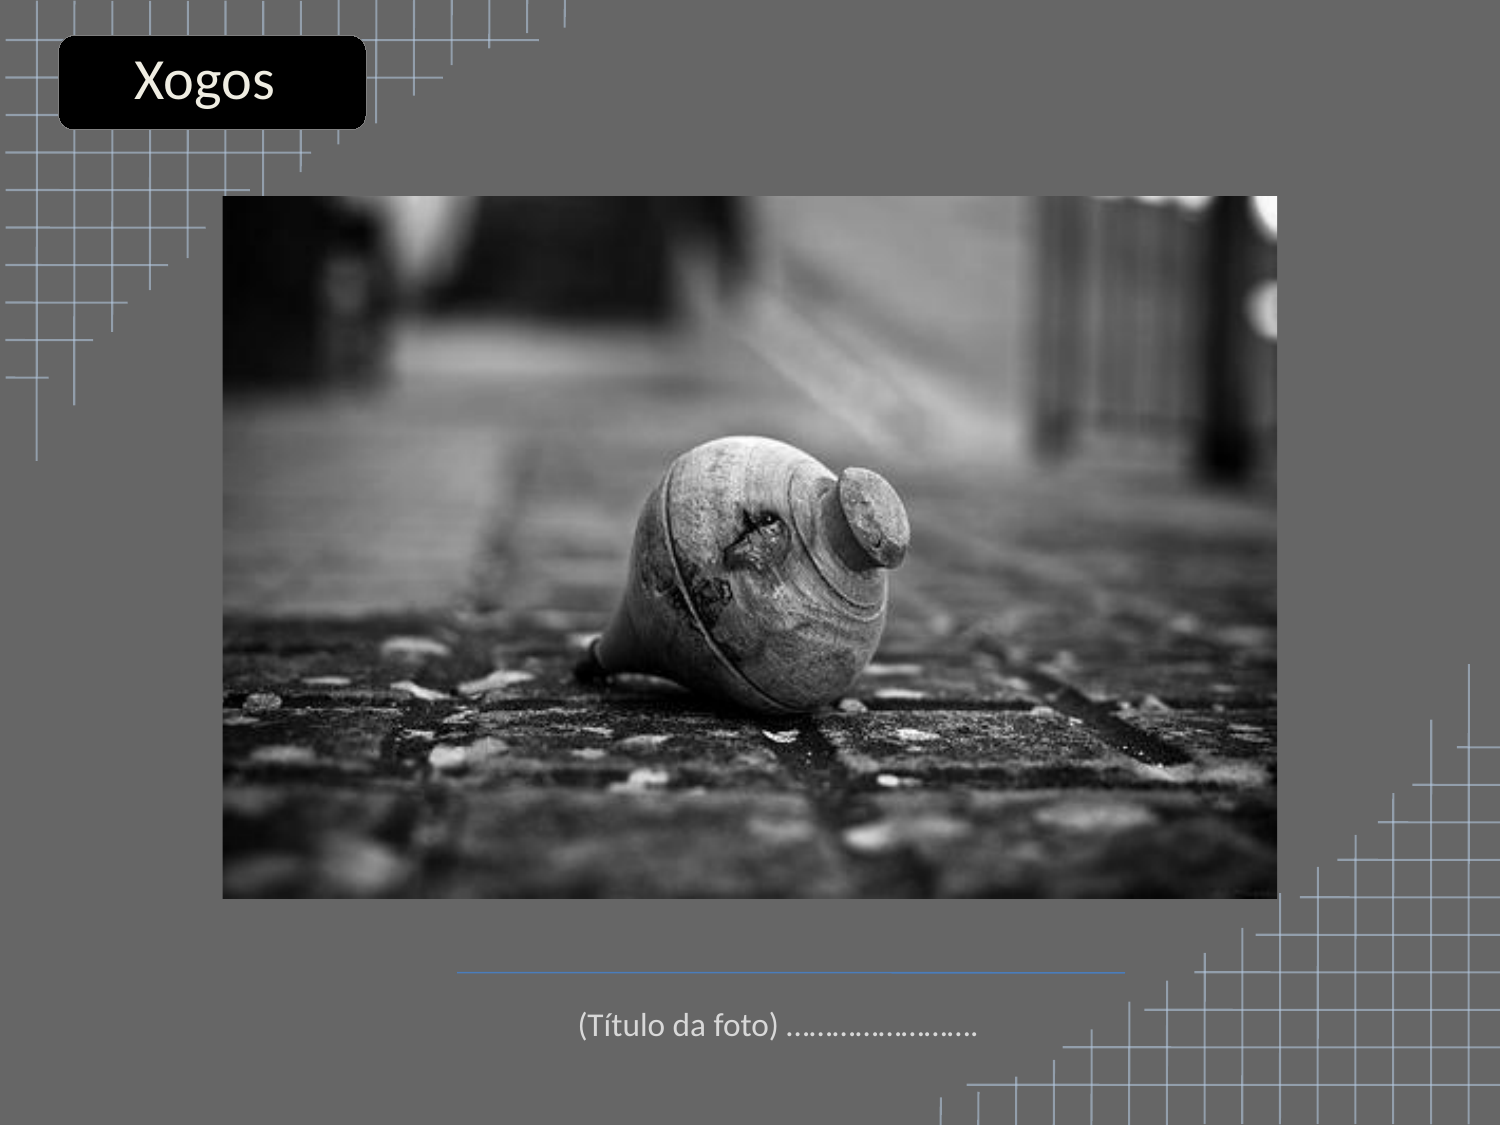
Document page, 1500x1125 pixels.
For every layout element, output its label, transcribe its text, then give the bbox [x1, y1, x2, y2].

title Xogos [58, 23, 352, 129]
text_box [69, 35, 367, 130]
text_box [222, 196, 1278, 899]
text_box (Título da foto) ……………………. [562, 996, 996, 1052]
